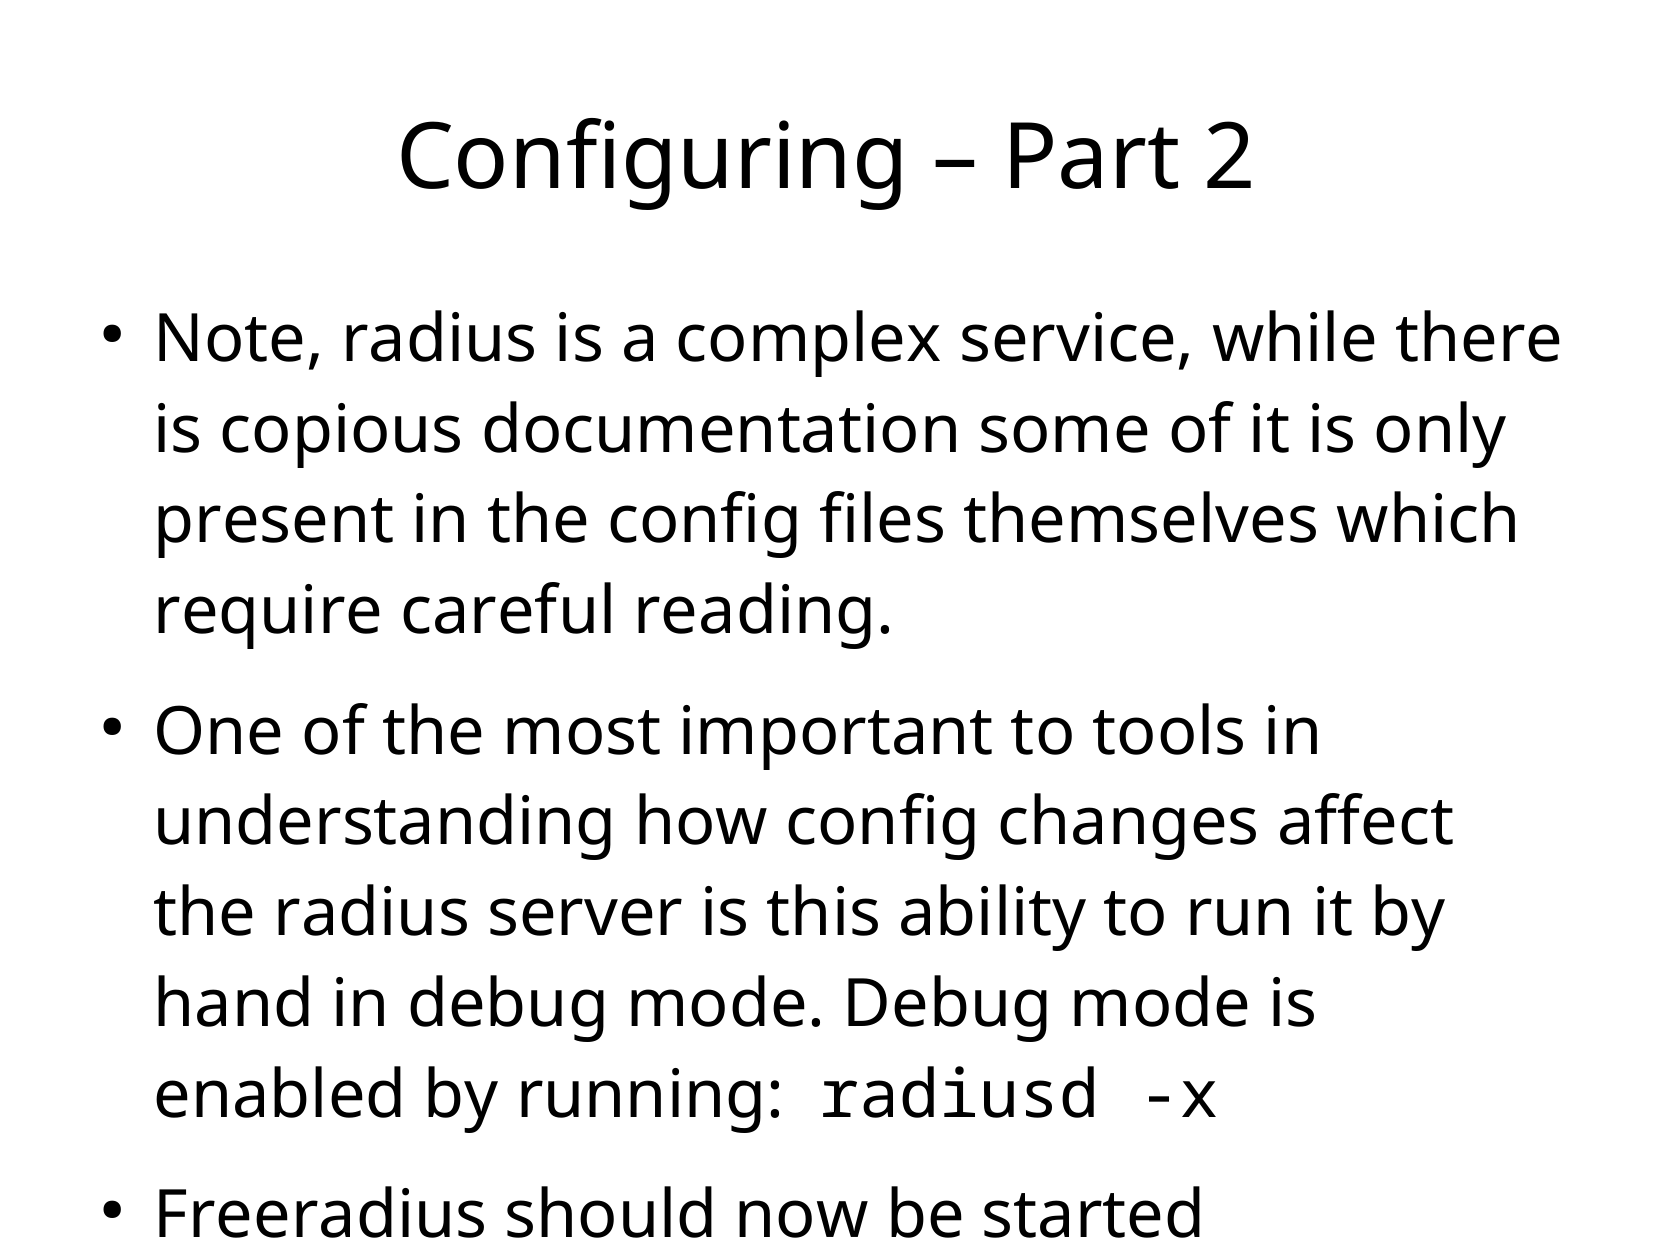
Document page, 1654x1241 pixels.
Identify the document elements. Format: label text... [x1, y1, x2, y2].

list Note, radius is a complex service, while there is copious documentation some of it is only present in the config files themselves which require careful reading. One of the most important to tools in understanding how config changes affect the radius server is this ability to run it by hand in debug mode. Debug mode is enabled by running: radiusd -x Freeradius should now be started [82, 290, 1571, 1109]
title Configuring – Part 2 [82, 49, 1571, 257]
